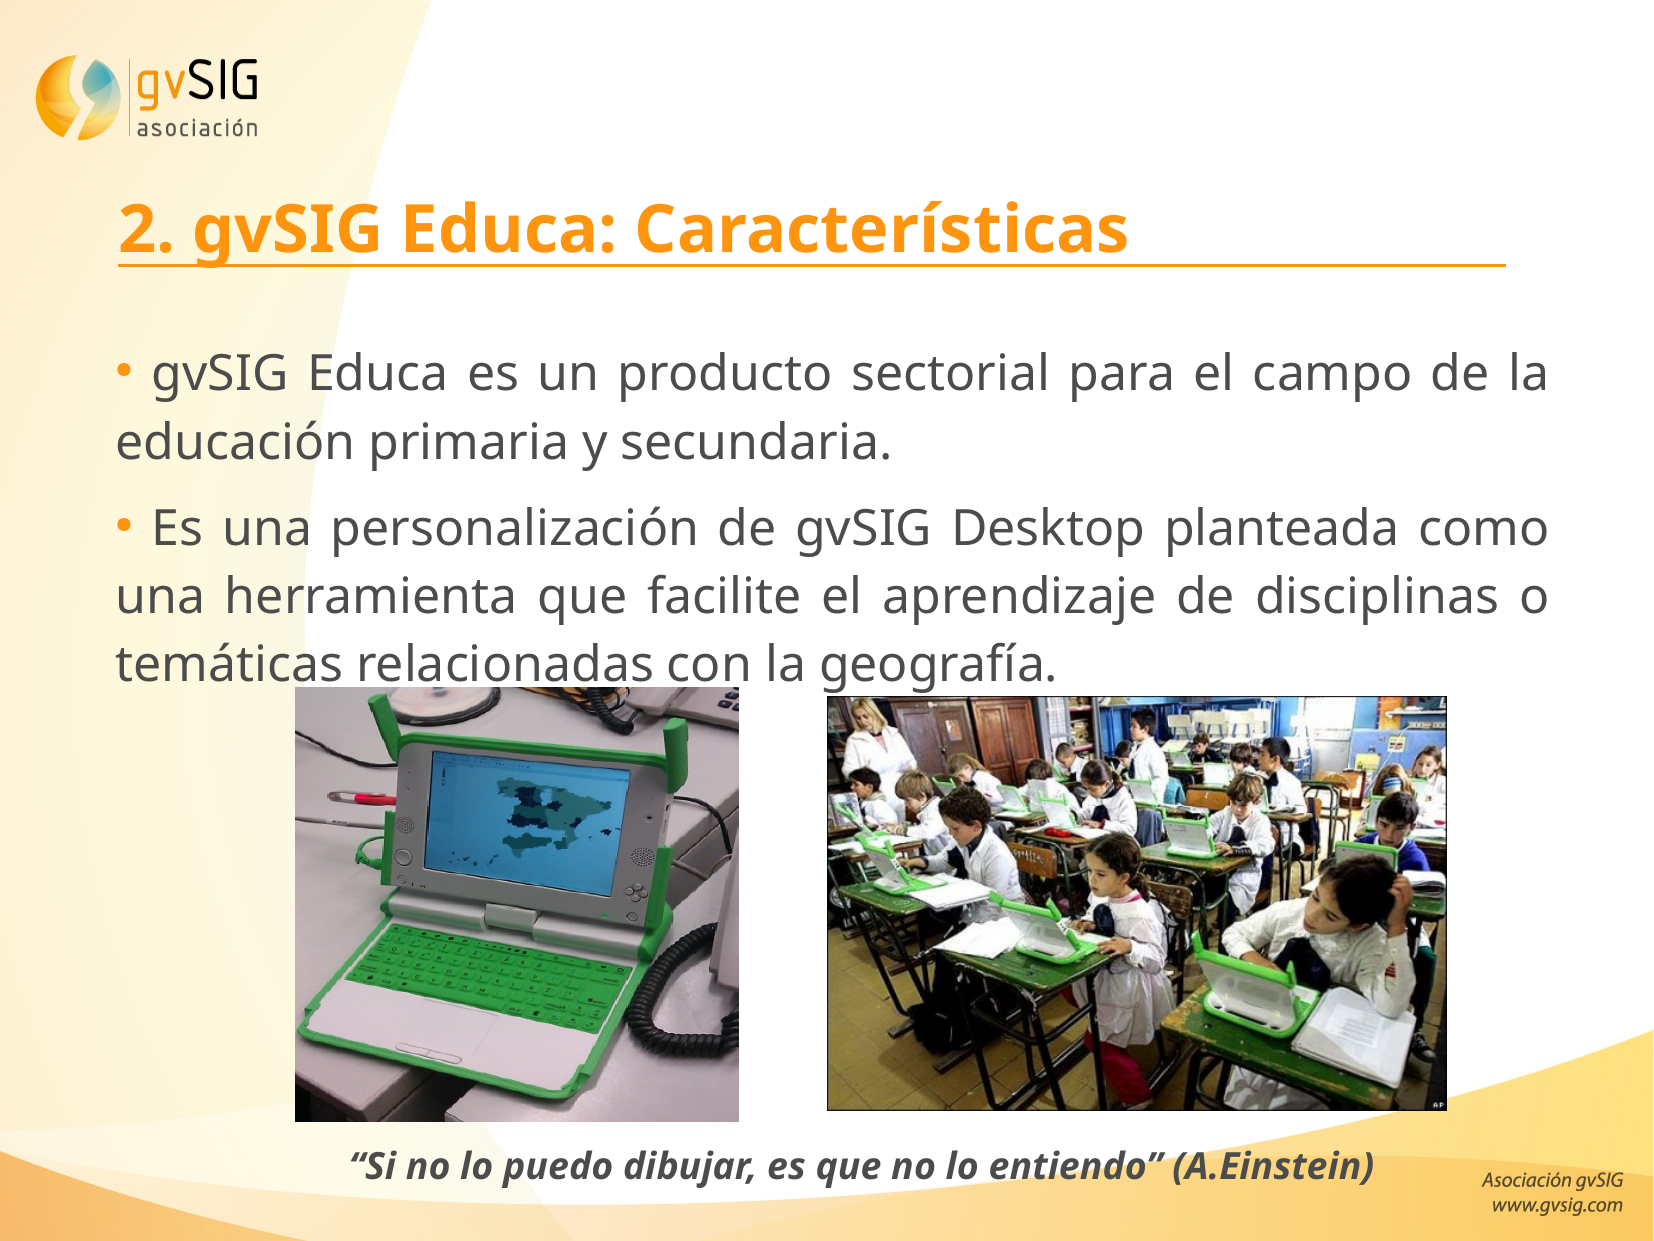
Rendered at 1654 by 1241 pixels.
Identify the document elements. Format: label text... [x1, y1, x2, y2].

text_box “Si no lo puedo dibujar, es que no lo entiendo” (A.Einstein) [218, 1139, 1506, 1184]
title 2. gvSIG Educa: Características [118, 177, 1607, 276]
picture [0, 0, 1654, 1241]
text_box gvSIG Educa es un producto sectorial para el campo de la educación primaria y secundaria. Es una personalización de gvSIG Desktop planteada como una herramienta que facilite el aprendizaje de disciplinas o temáticas relacionadas con la geografía. [100, 329, 1566, 714]
